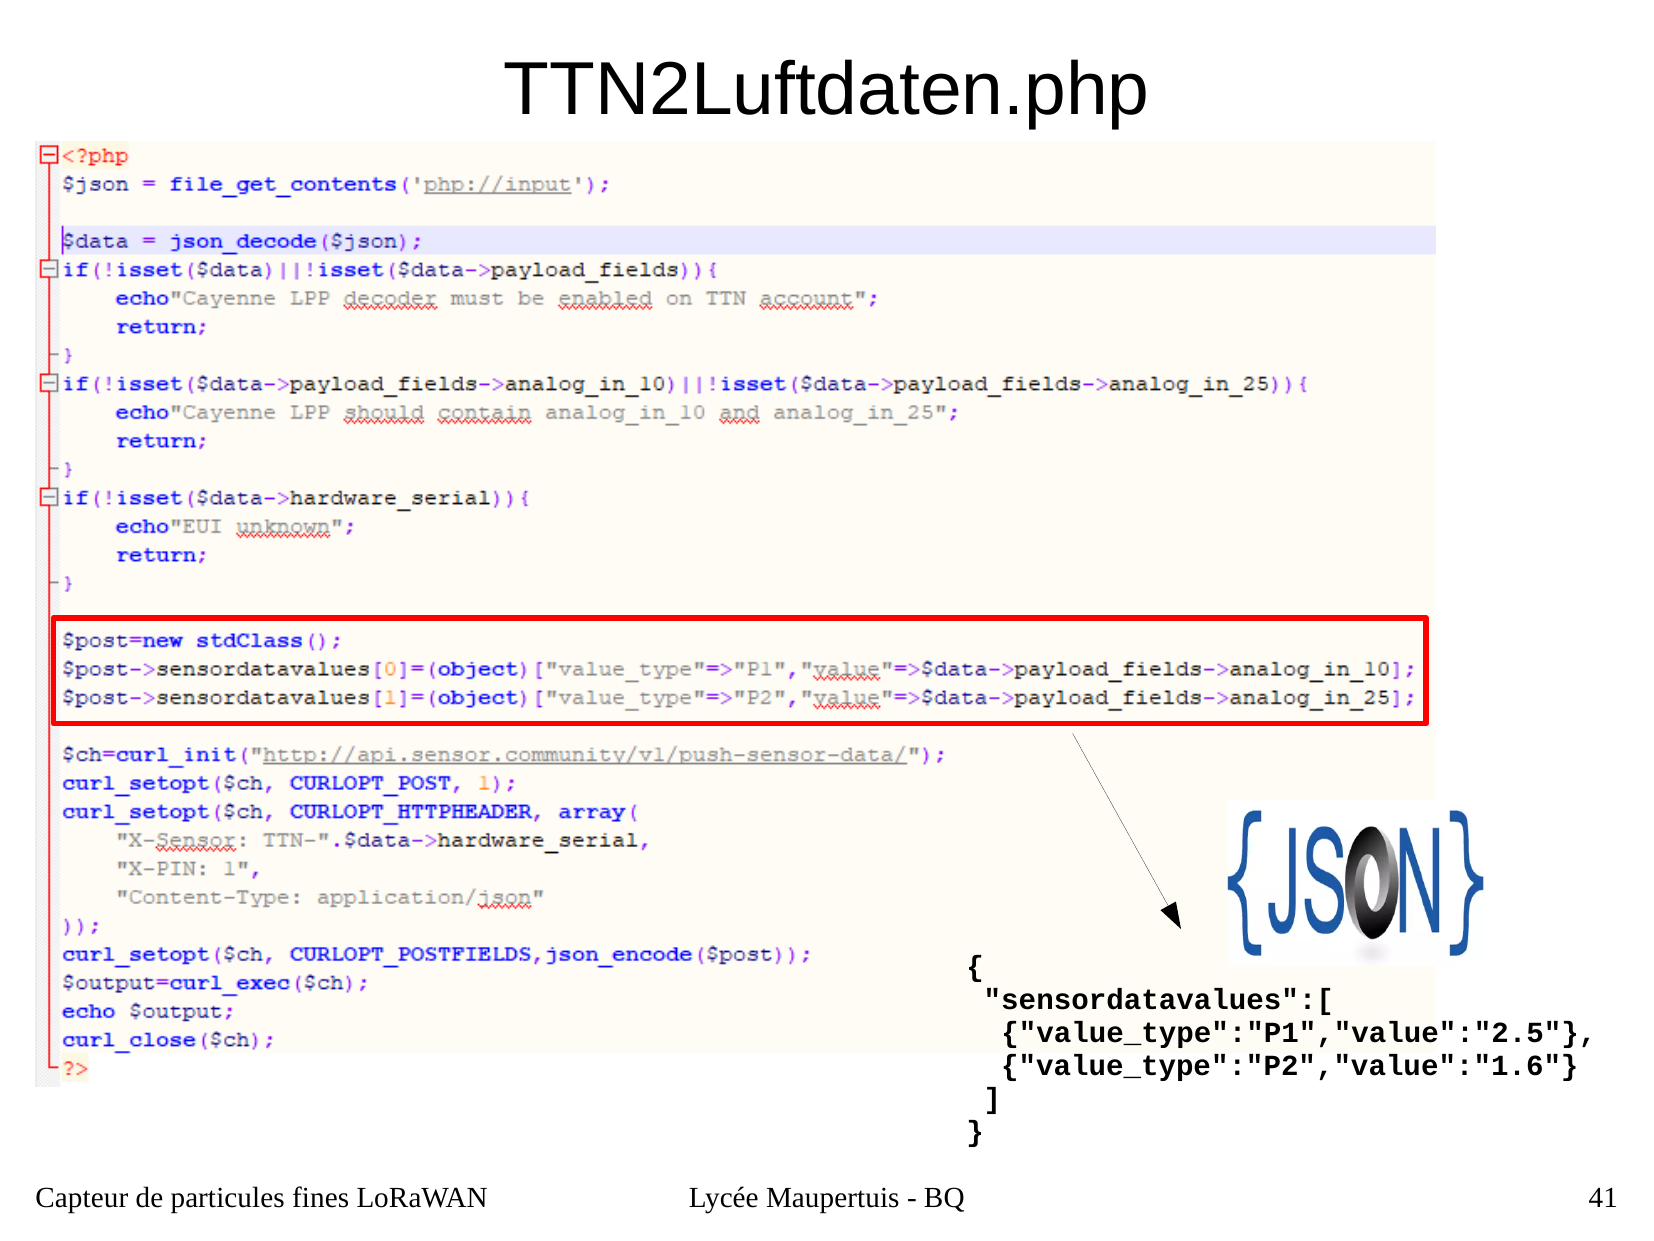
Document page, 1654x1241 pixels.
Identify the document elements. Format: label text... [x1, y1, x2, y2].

text_box { "sensordatavalues":[ {"value_type":"P1","value":"2.5"}, {"value_type":"P2","value":"1.6"} ] } [951, 944, 1626, 1158]
picture [35, 141, 1484, 1087]
title TTN2Luftdaten.php [35, 35, 1619, 142]
